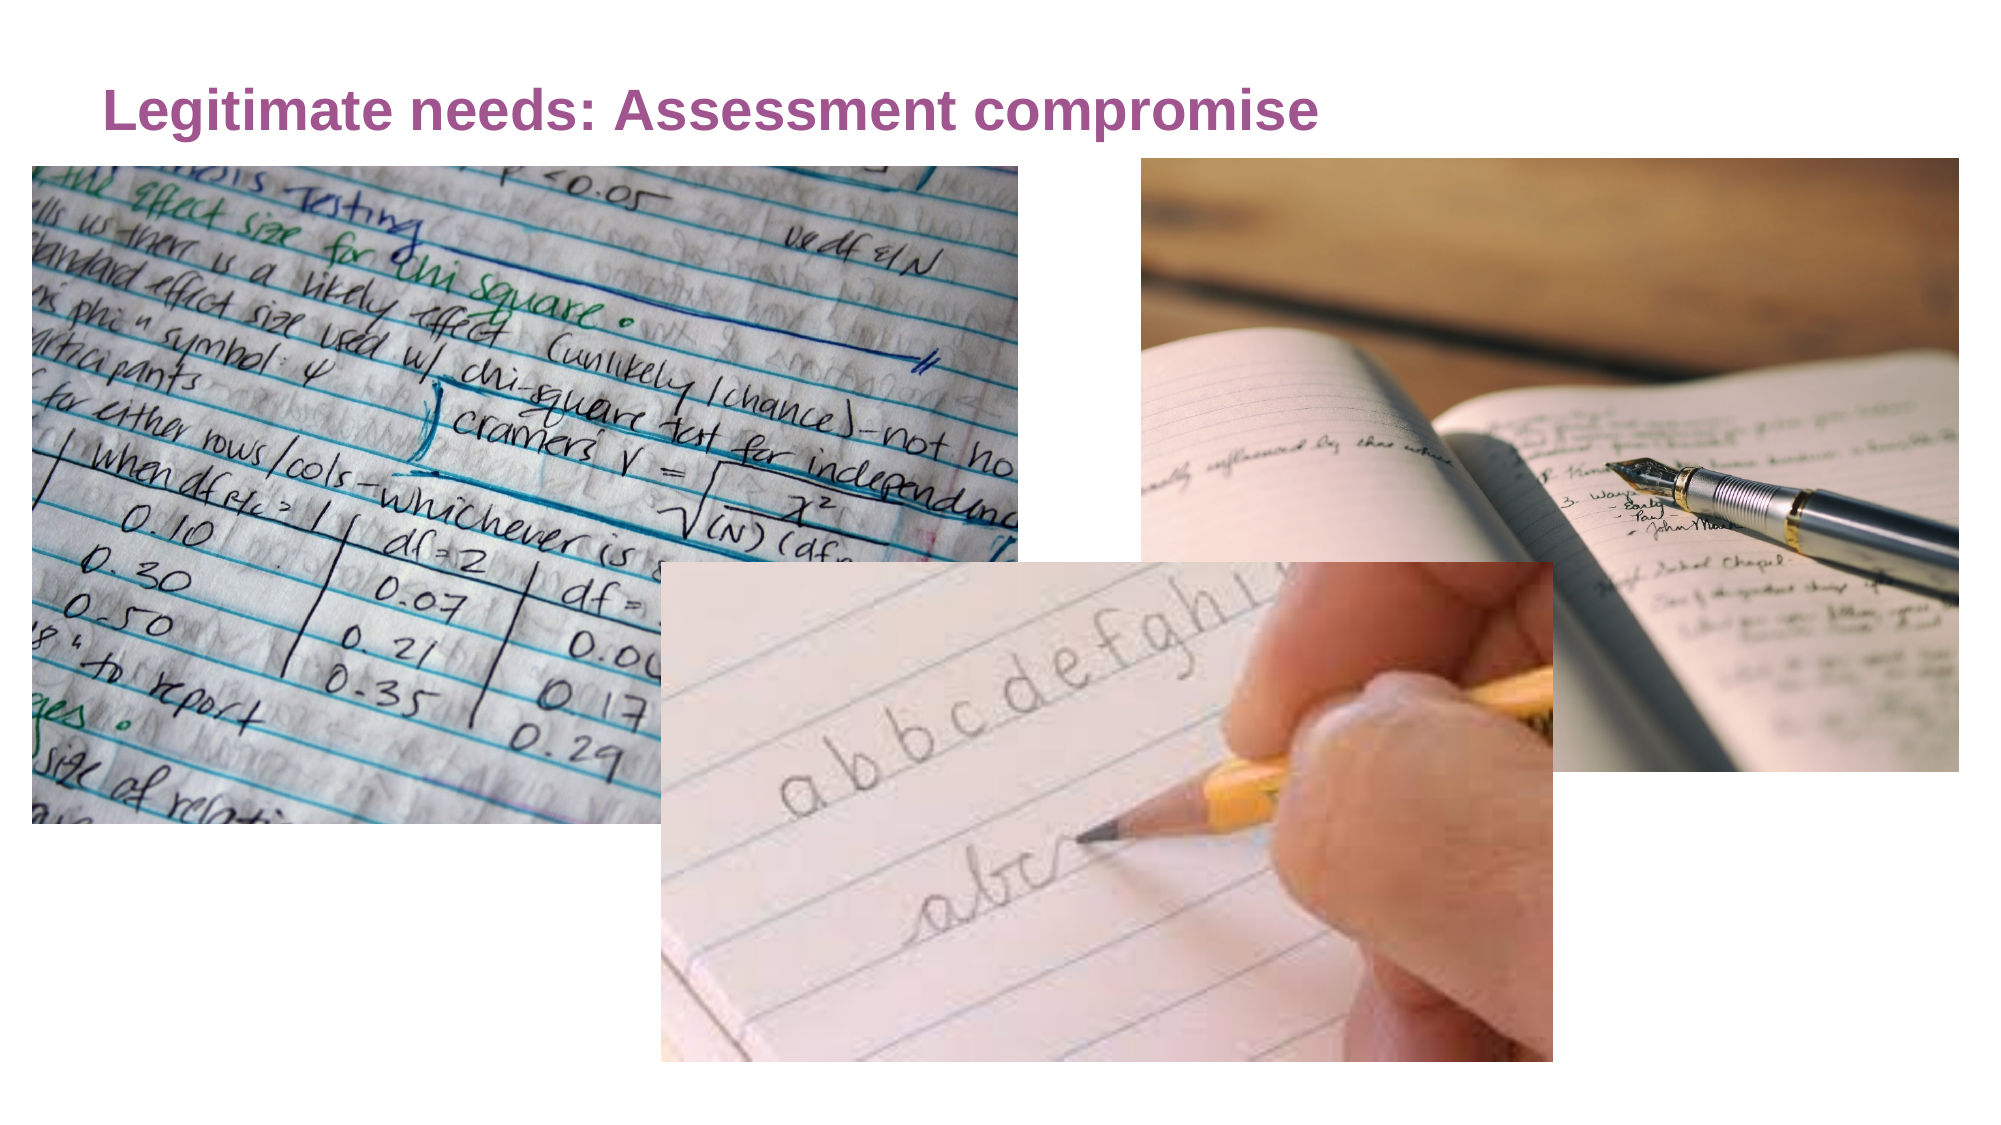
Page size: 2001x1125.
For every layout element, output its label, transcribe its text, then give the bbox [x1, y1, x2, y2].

picture [32, 158, 1959, 1062]
title Legitimate needs: Assessment compromise [102, 66, 1491, 161]
